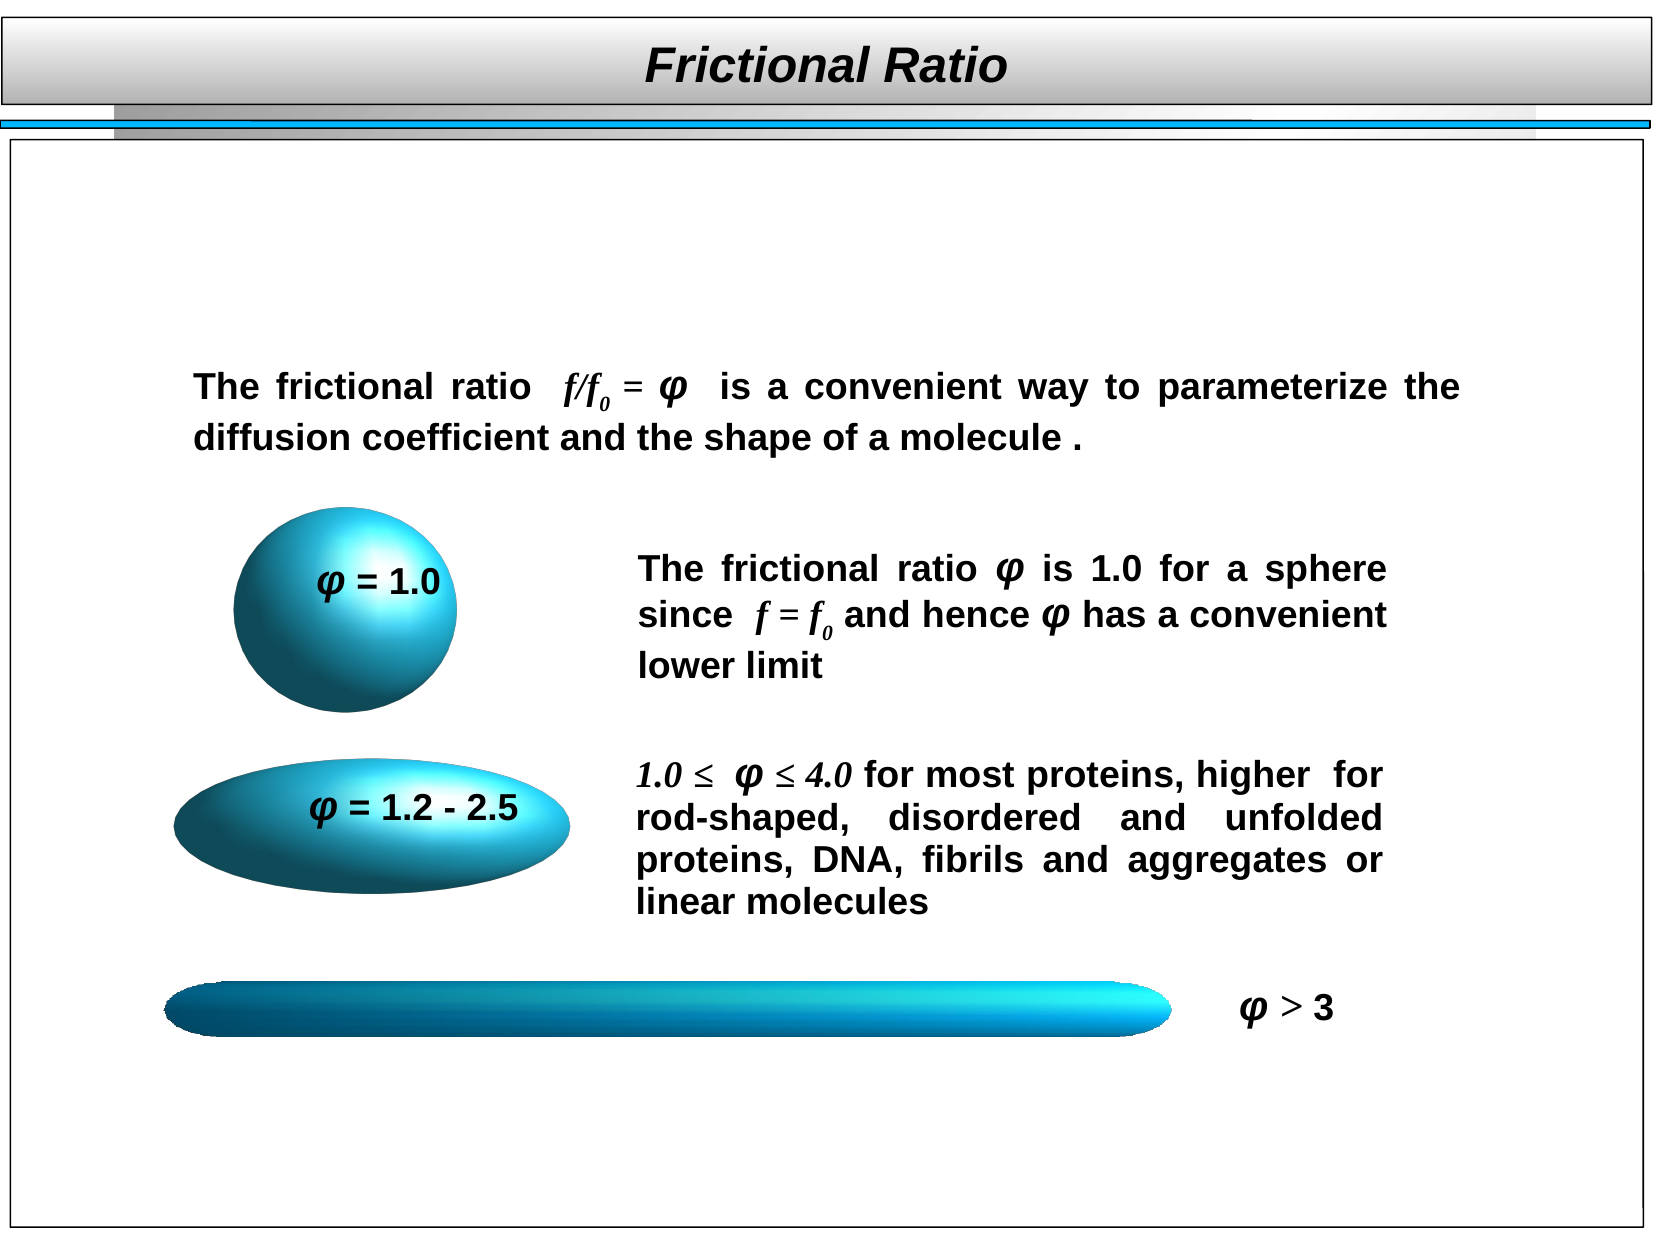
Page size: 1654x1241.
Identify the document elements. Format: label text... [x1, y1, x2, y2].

text_box φ = 1.0 [316, 556, 454, 616]
text_box Frictional Ratio [1, 17, 1652, 105]
text_box The frictional ratio f/f0 = φ is a convenient way to parameterize the diffusion coefficient and the shape of a molecule . [193, 361, 1461, 459]
text_box [0, 120, 1651, 129]
text_box [10, 139, 1644, 1228]
text_box φ > 3 [1228, 982, 1379, 1030]
text_box 1.0 ≤ φ ≤ 4.0 for most proteins, higher for rod-shaped, disordered and unfolded proteins, DNA, fibrils and aggregates or linear molecules [635, 750, 1388, 923]
picture [163, 981, 220, 1037]
picture [405, 981, 1172, 1037]
text_box The frictional ratio φ is 1.0 for a sphere since f = f0 and hence φ has a convenient lower limit [637, 543, 1388, 687]
text_box φ = 1.2 - 2.5 [308, 782, 554, 830]
